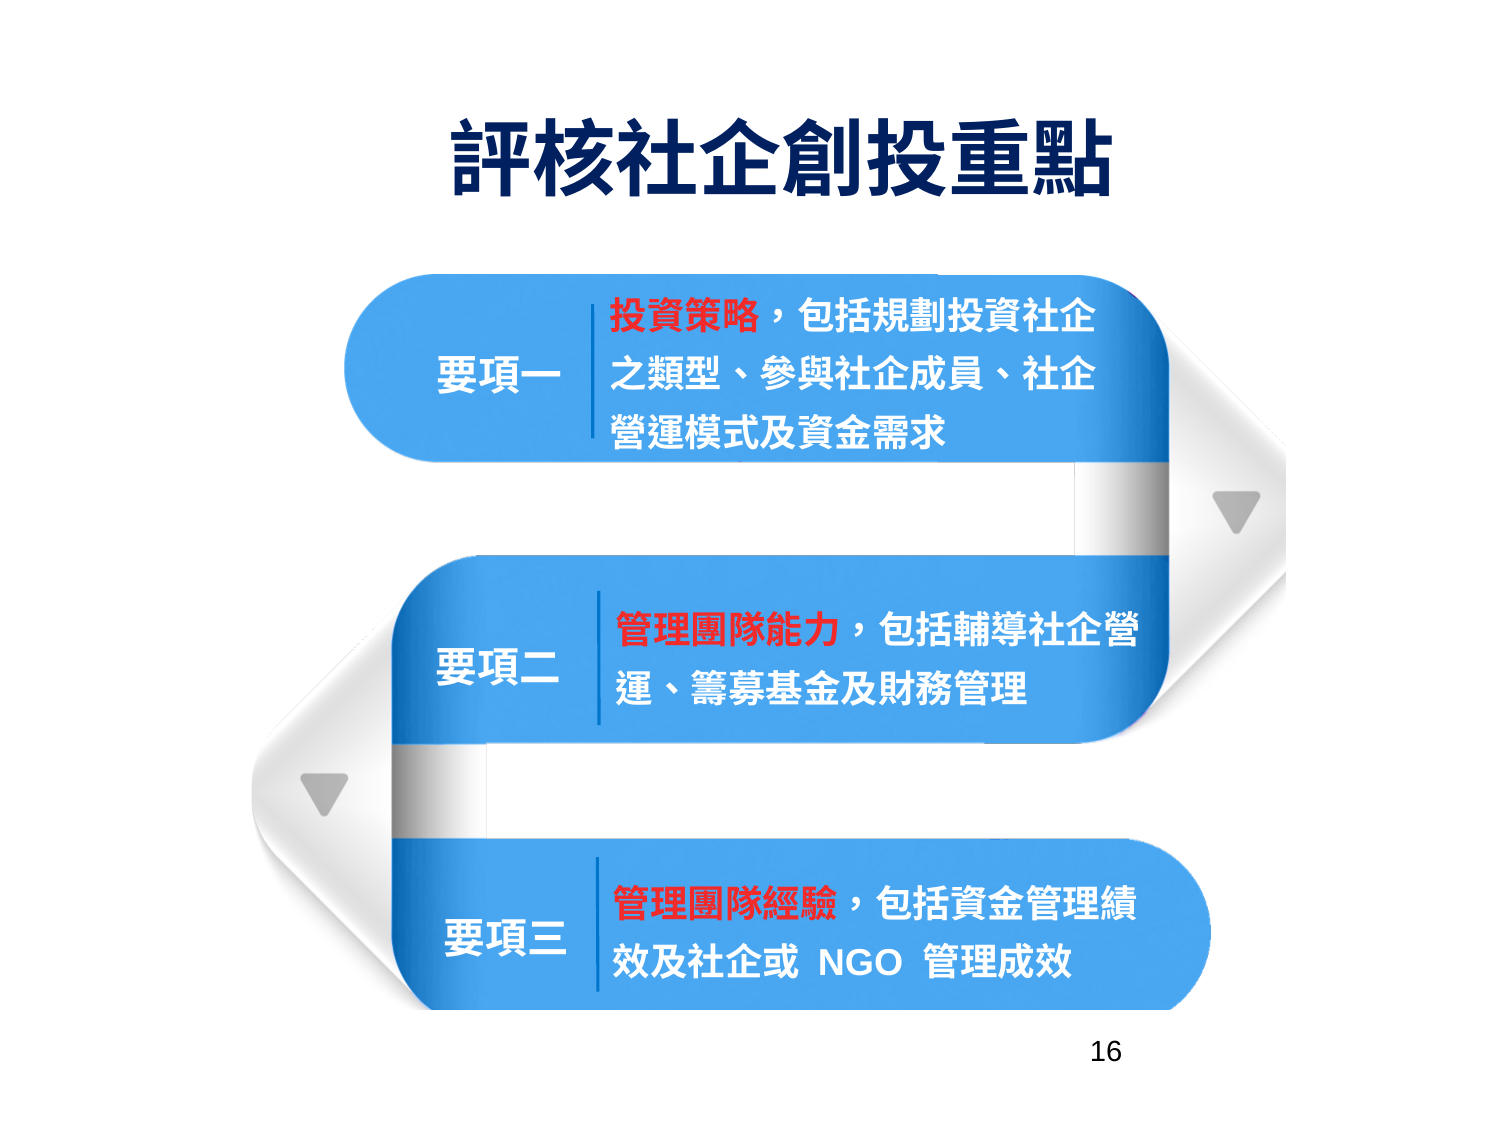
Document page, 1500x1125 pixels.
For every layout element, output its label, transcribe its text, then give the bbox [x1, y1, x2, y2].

text_box 要項三 [395, 890, 598, 970]
text_box 要項二 [387, 619, 597, 699]
text_box 管理團隊能力，包括輔導社企營運、籌募基金及財務管理 [601, 585, 1168, 717]
text_box 管理團隊經驗，包括資金管理績效及社企或 NGO 管理成效 [598, 859, 1168, 991]
text_box 投資策略，包括規劃投資社企之類型、參與社企成員、社企營運模式及資金需求 [595, 316, 1131, 462]
text_box 評核社企創投重點 [369, 98, 1195, 316]
text_box 15 [1074, 1024, 1426, 1103]
text_box 要項一 [388, 326, 595, 406]
picture [251, 274, 1286, 1010]
